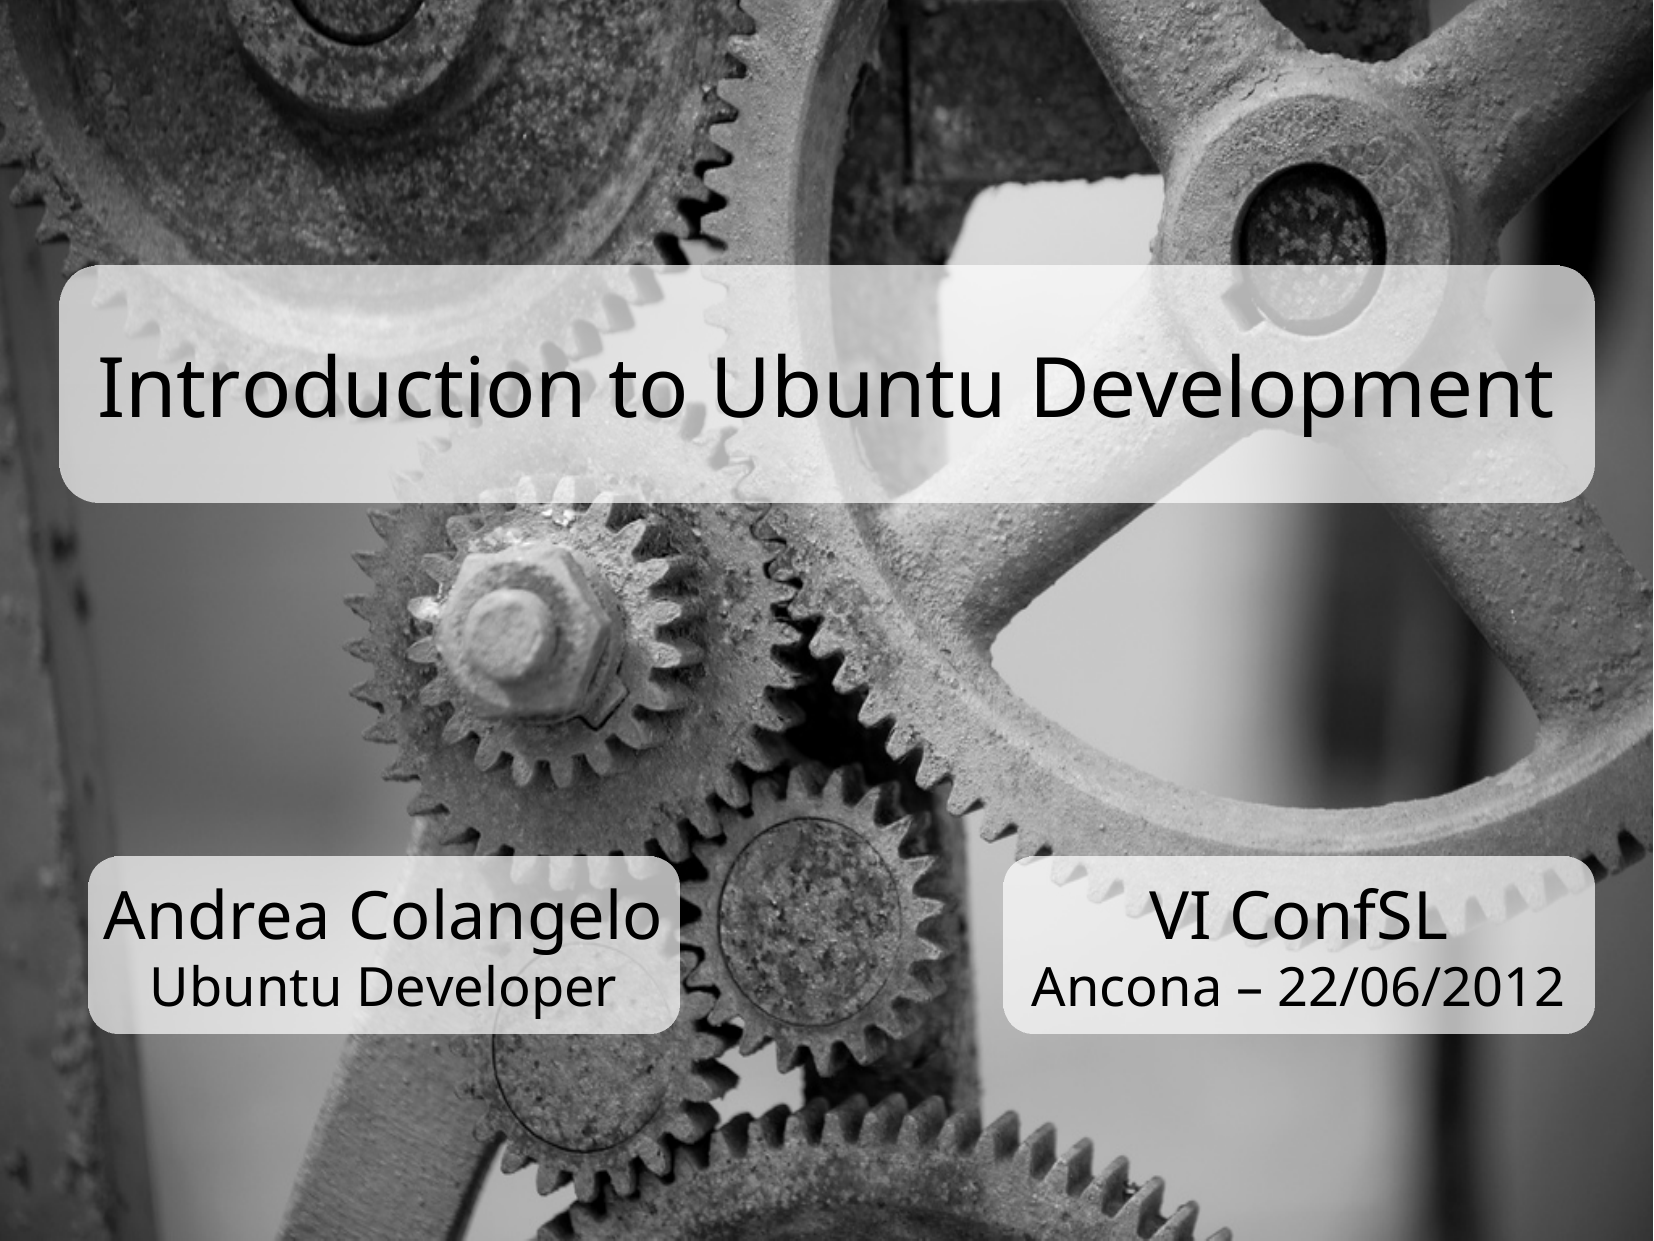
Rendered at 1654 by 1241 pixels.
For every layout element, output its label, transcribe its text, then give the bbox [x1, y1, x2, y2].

text_box Introduction to Ubuntu Development [59, 265, 1595, 503]
text_box VI ConfSL Ancona – 22/06/2012 [1003, 856, 1595, 1034]
picture [0, 0, 1653, 1241]
text_box Andrea Colangelo Ubuntu Developer [88, 856, 680, 1034]
